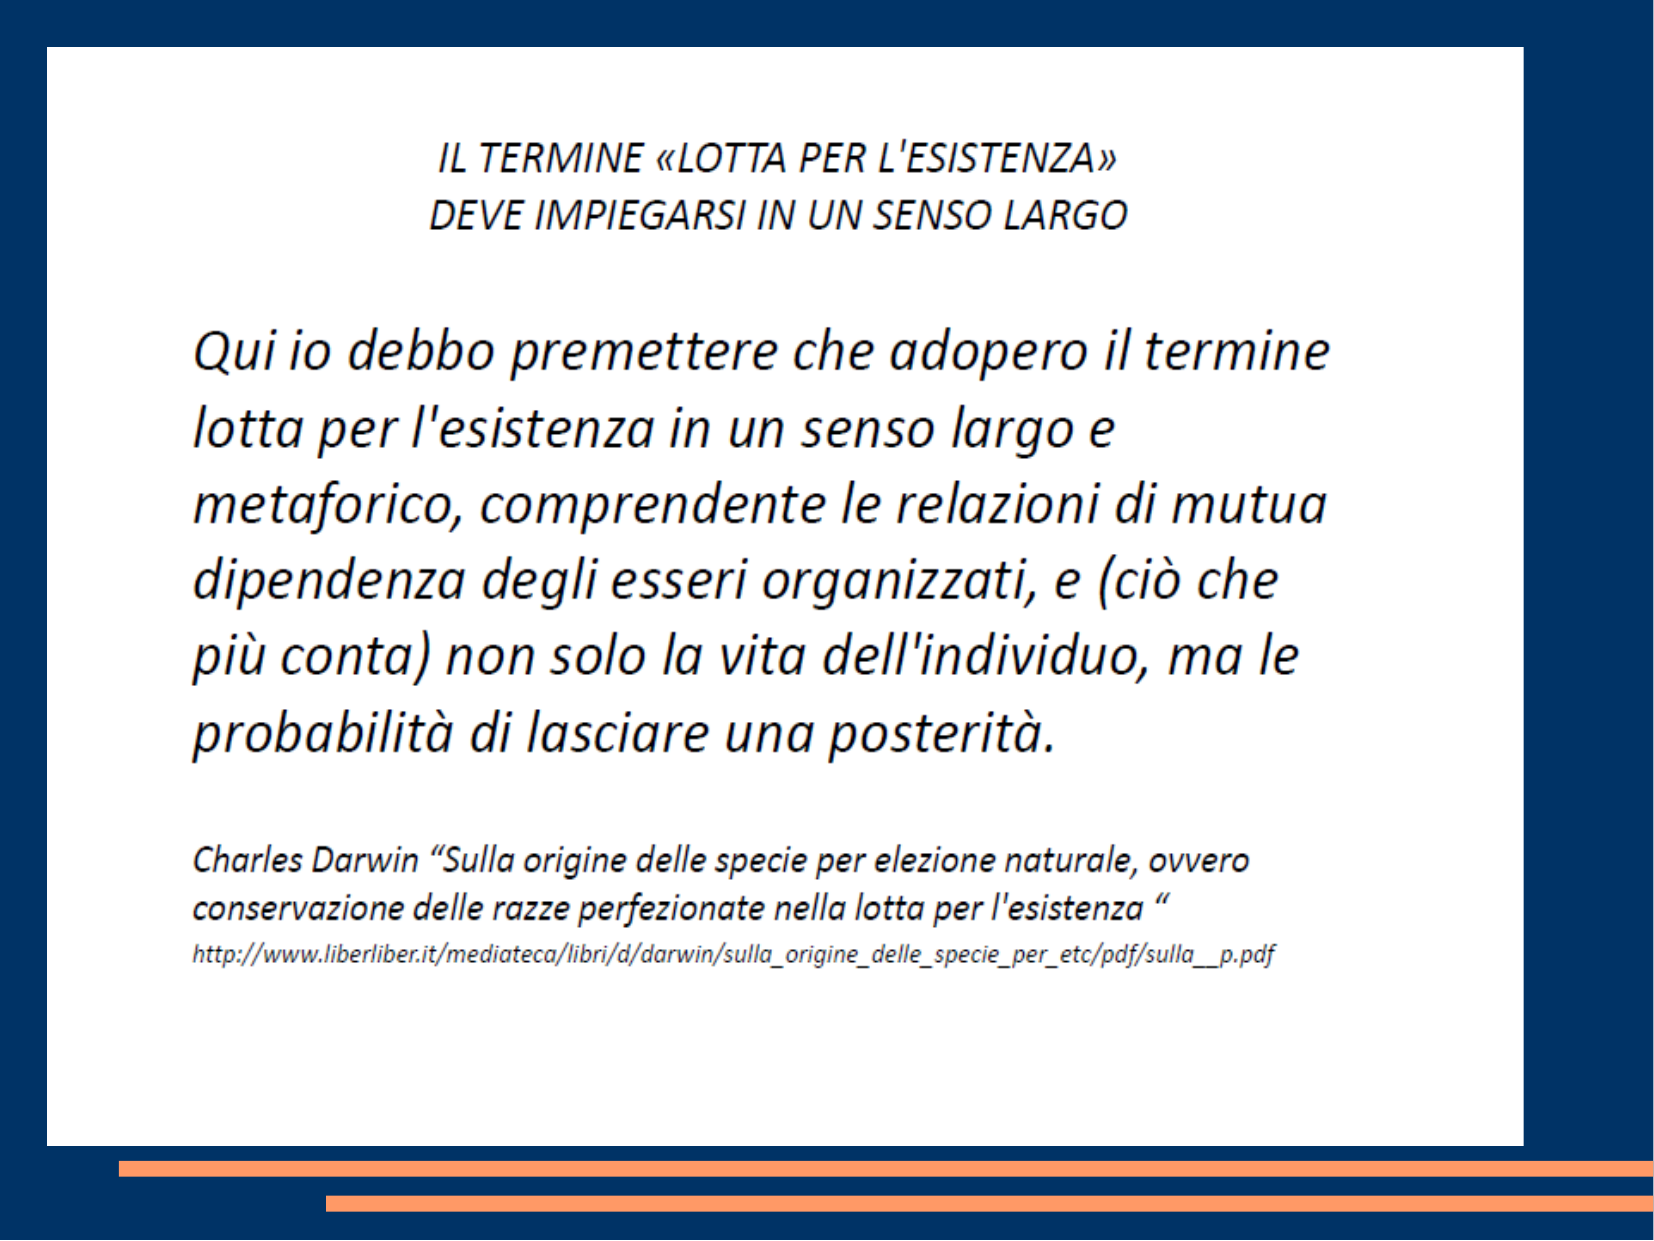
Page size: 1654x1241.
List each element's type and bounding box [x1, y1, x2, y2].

picture [47, 47, 1524, 1146]
